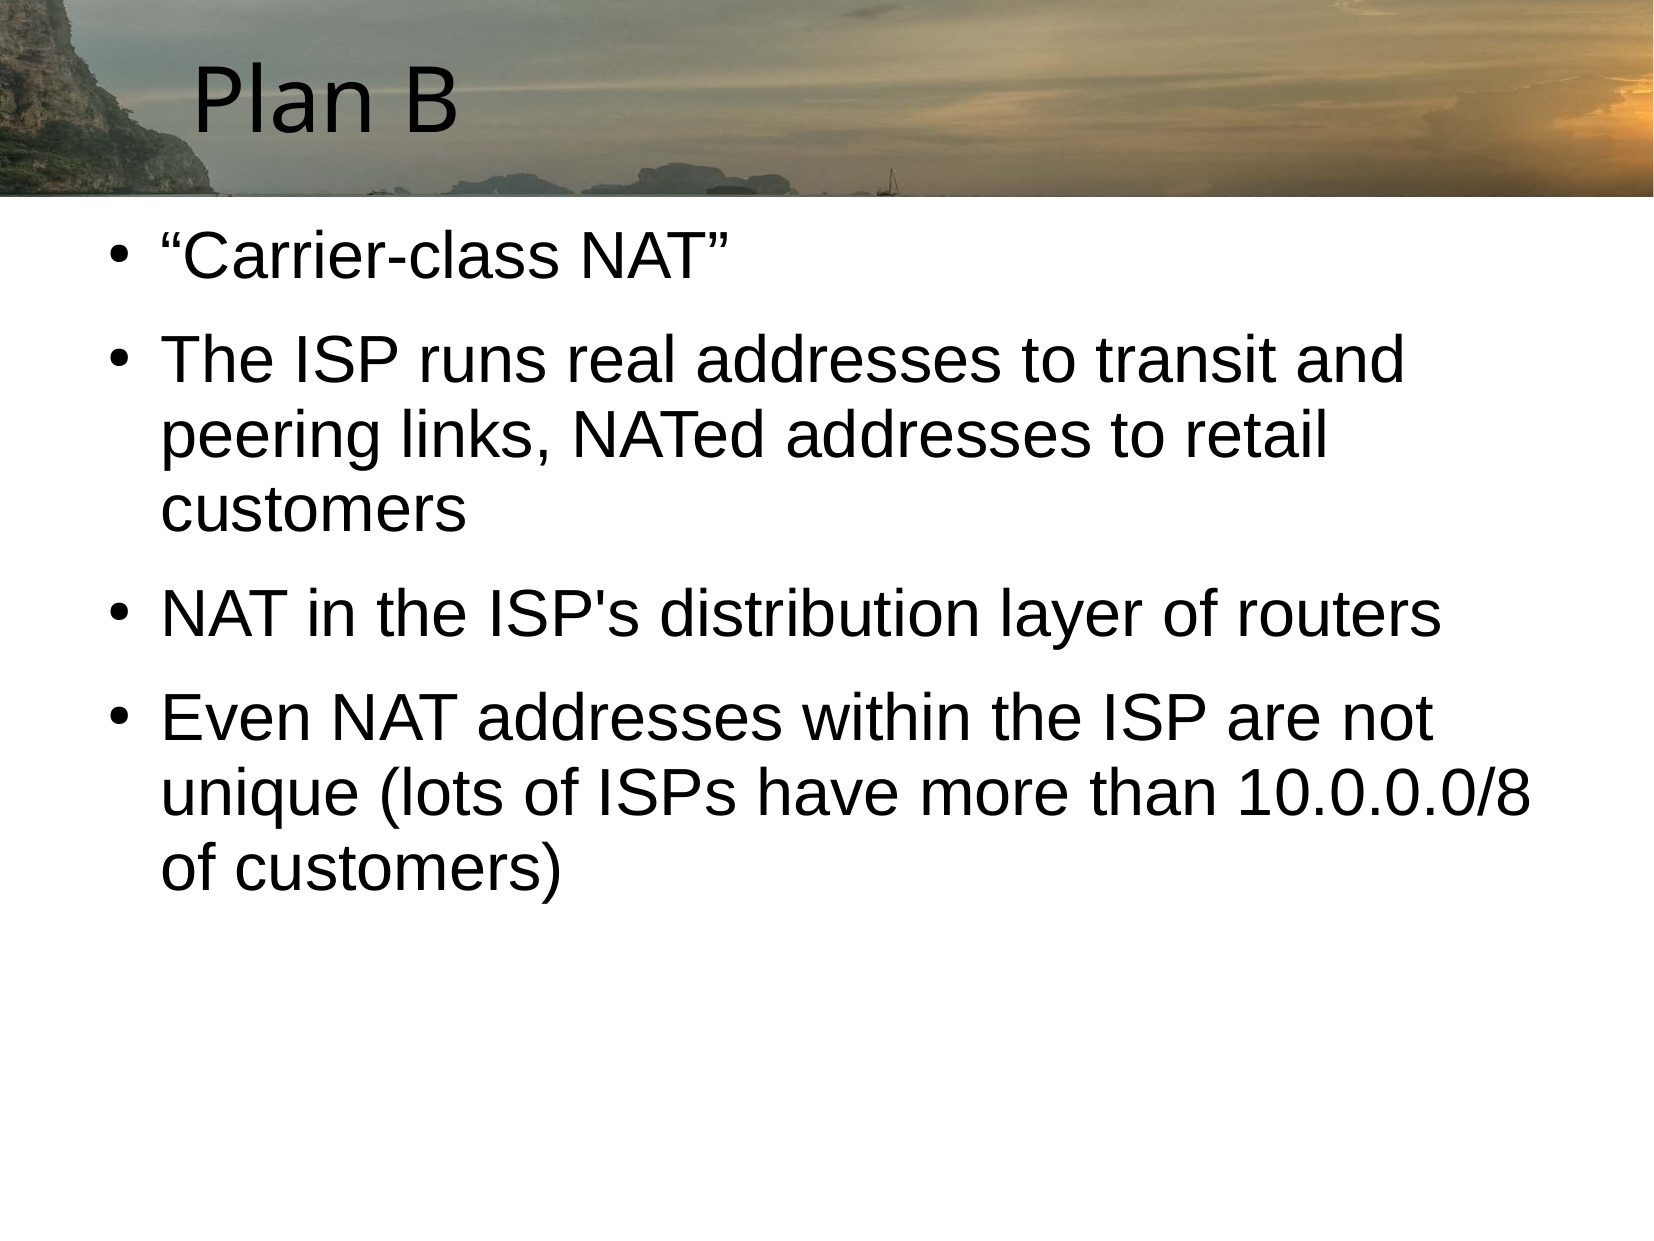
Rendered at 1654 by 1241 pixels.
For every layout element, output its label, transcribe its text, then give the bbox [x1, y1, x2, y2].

picture [0, 0, 1654, 197]
list “Carrier-class NAT” The ISP runs real addresses to transit and peering links, NATed addresses to retail customers NAT in the ISP's distribution layer of routers Even NAT addresses within the ISP are not unique (lots of ISPs have more than 10.0.0.0/8 of customers) [89, 217, 1578, 1226]
title Plan B [190, 0, 1571, 194]
